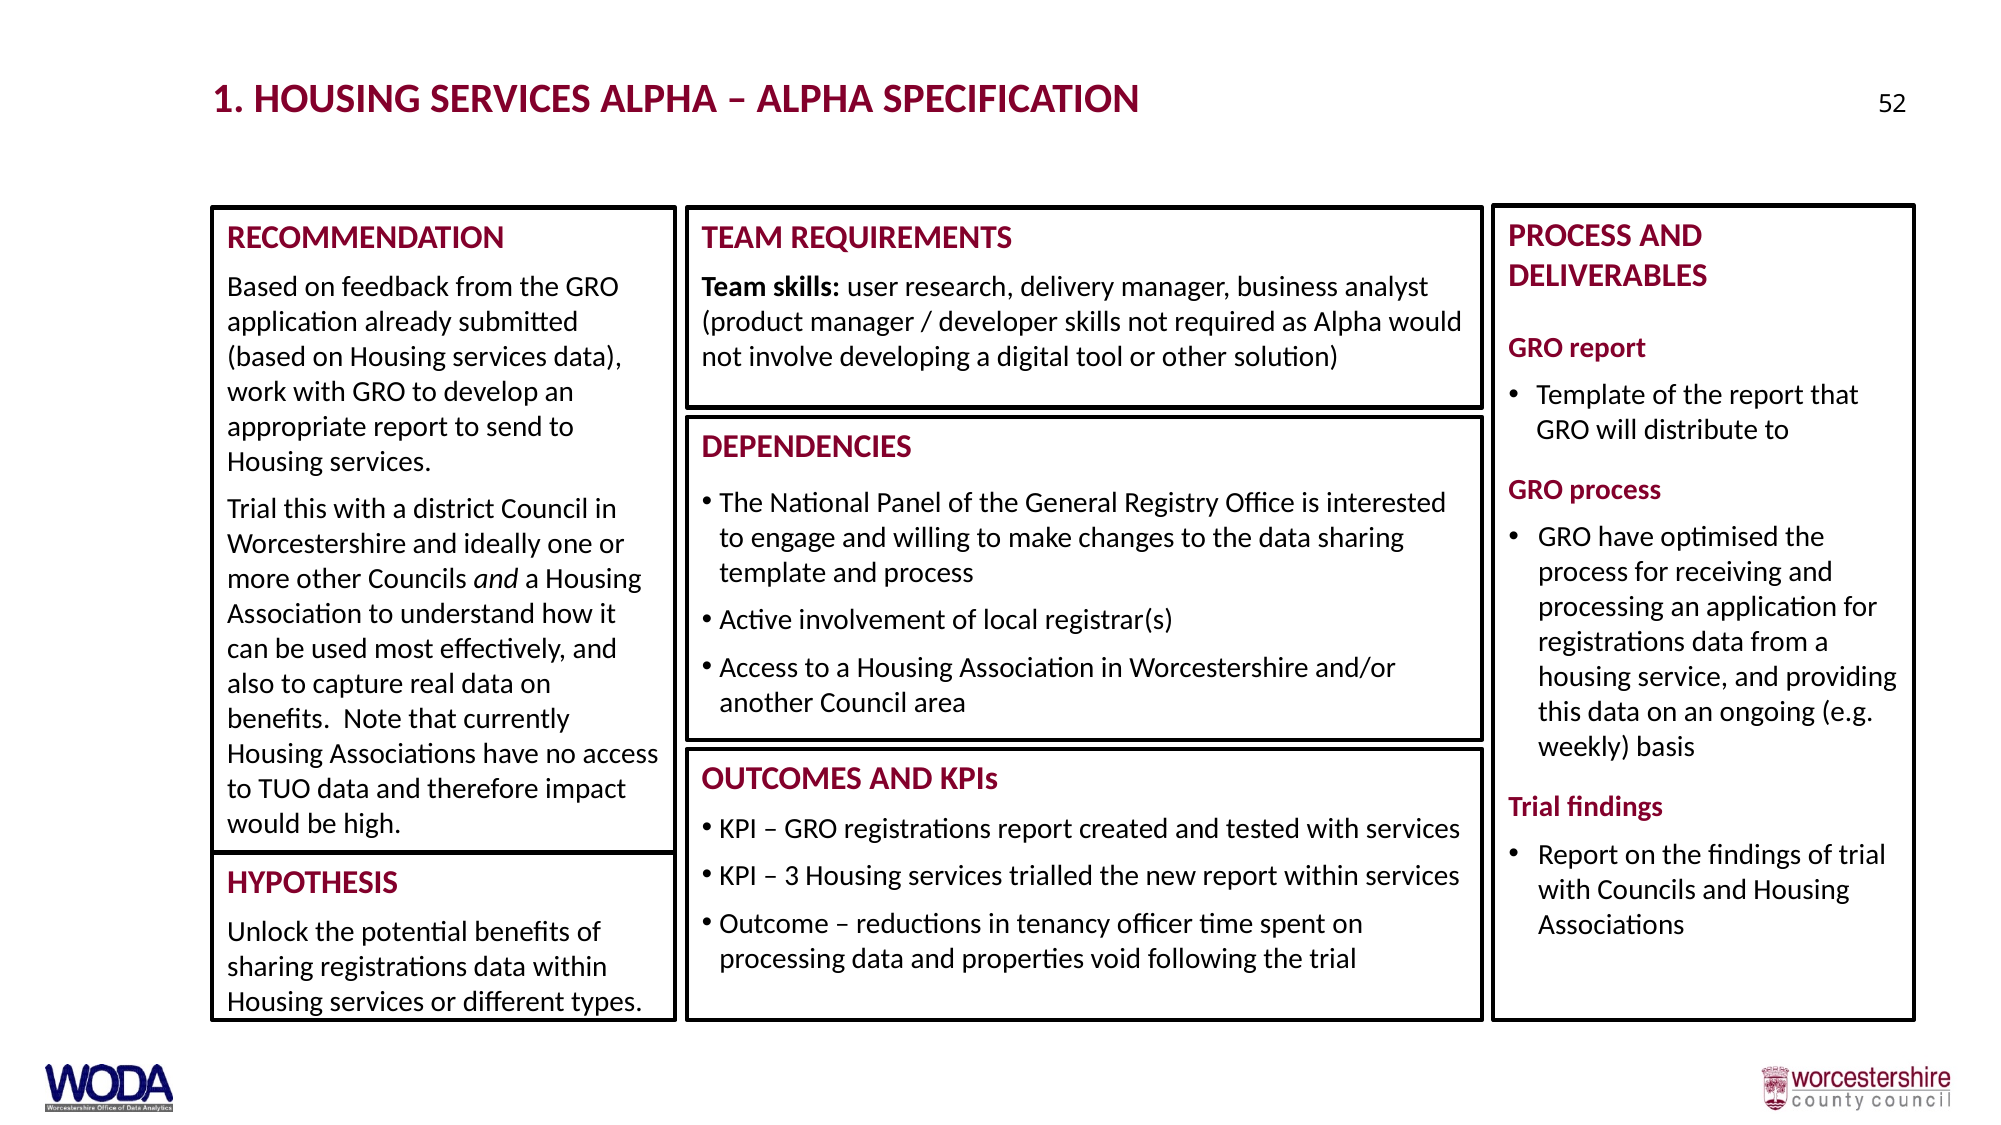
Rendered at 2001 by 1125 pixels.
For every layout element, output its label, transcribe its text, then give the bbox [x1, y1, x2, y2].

text_box DEPENDENCIES The National Panel of the General Registry Office is interested to engage and willing to make changes to the data sharing template and process Active involvement of local registrar(s) Access to a Housing Association in Worcestershire and/or another Council area [686, 416, 1483, 740]
text_box OUTCOMES AND KPIs KPI – GRO registrations report created and tested with services KPI – 3 Housing services trialled the new report within services Outcome – reductions in tenancy officer time spent on processing data and properties void following the trial [686, 748, 1483, 1020]
text_box TEAM REQUIREMENTS Team skills: user research, delivery manager, business analyst (product manager / developer skills not required as Alpha would not involve developing a digital tool or other solution) [686, 207, 1483, 408]
text_box 1. HOUSING SERVICES ALPHA – ALPHA SPECIFICATION [212, 70, 1809, 183]
picture [45, 1064, 173, 1112]
picture [1749, 1055, 1971, 1121]
slide_number <number> [1850, 87, 1907, 148]
text_box PROCESS AND DELIVERABLES GRO report Template of the report that GRO will distribute to GRO process GRO have optimised the process for receiving and processing an application for registrations data from a housing service, and providing this data on an ongoing (e.g. weekly) basis Trial findings Report on the findings of trial with Councils and Housing Associations [1493, 205, 1915, 1020]
text_box HYPOTHESIS Unlock the potential benefits of sharing registrations data within Housing services or different types. [212, 852, 676, 1020]
text_box RECOMMENDATION Based on feedback from the GRO application already submitted (based on Housing services data), work with GRO to develop an appropriate report to send to Housing services. Trial this with a district Council in Worcestershire and ideally one or more other Councils and a Housing Association to understand how it can be used most effectively, and also to capture real data on benefits. Note that currently Housing Associations have no access to TUO data and therefore impact would be high. [212, 207, 676, 852]
